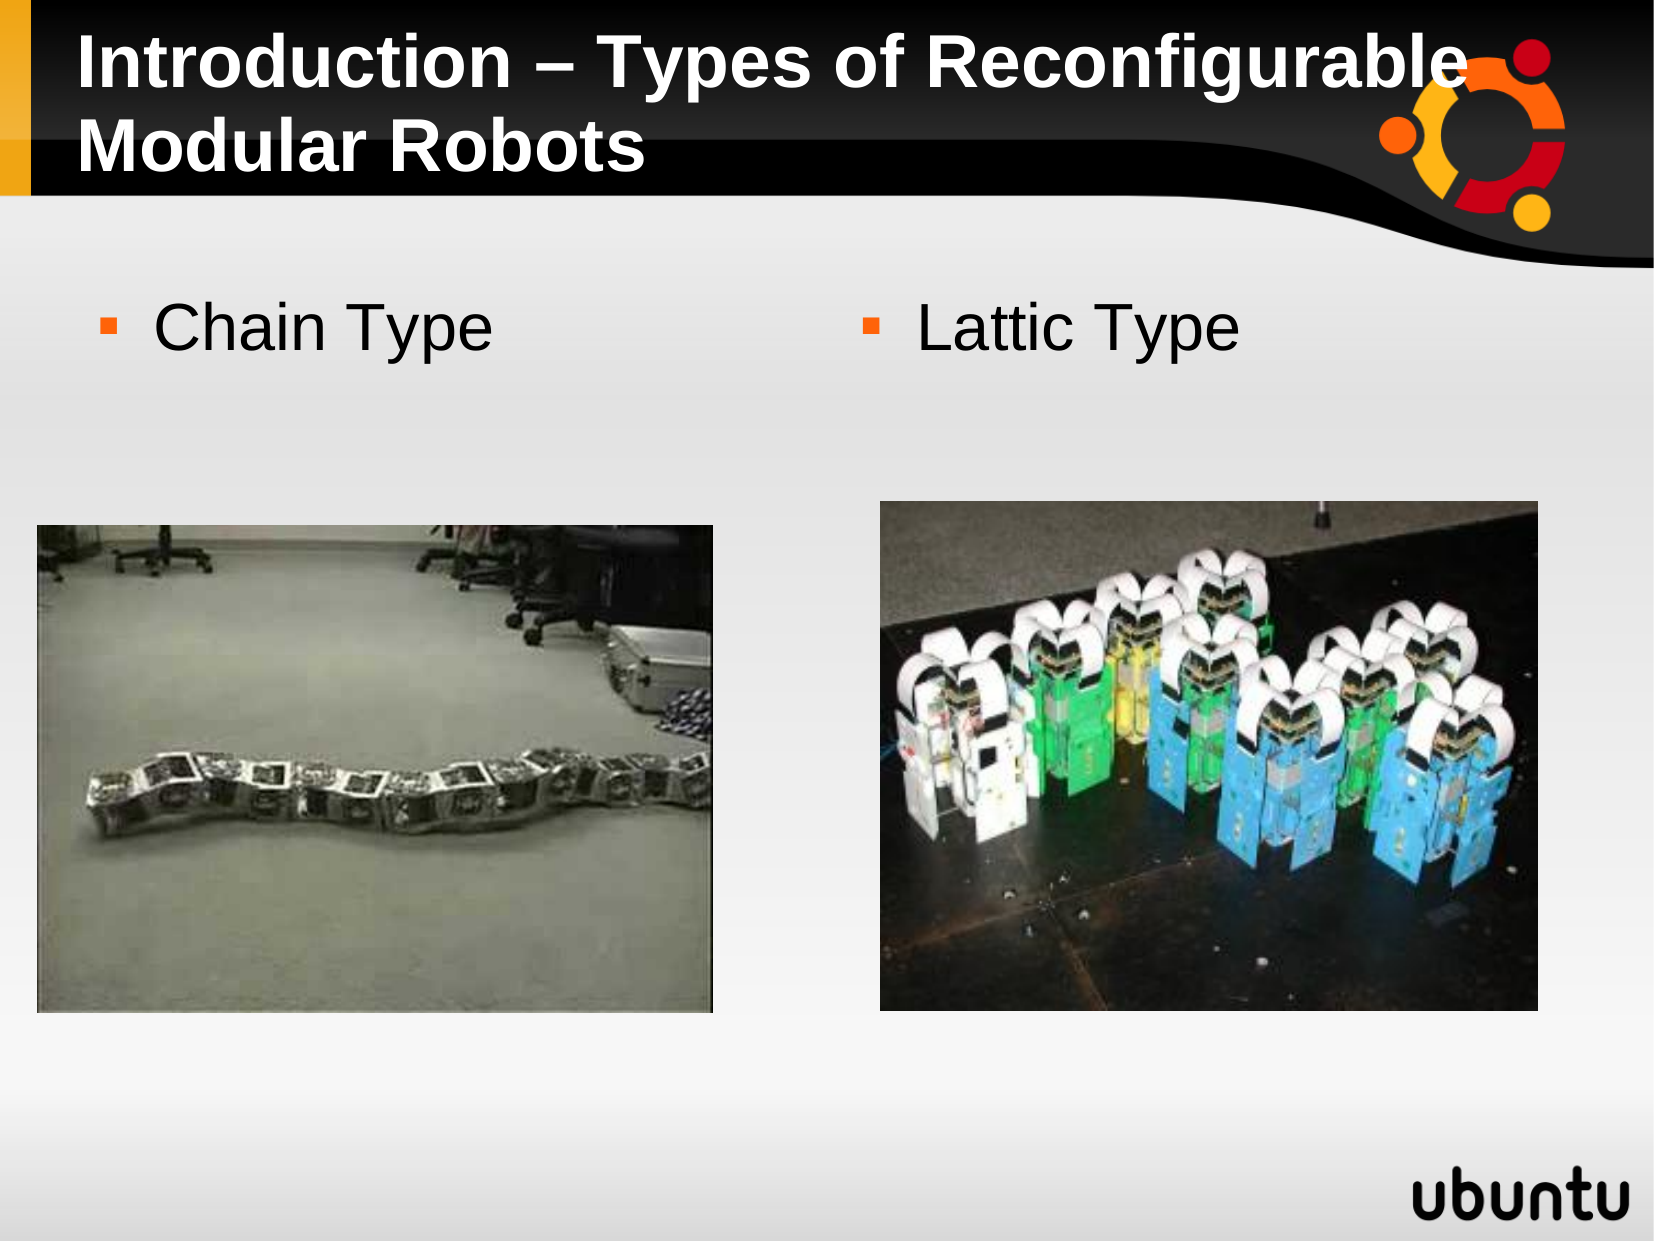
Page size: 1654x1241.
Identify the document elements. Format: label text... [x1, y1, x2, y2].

title Introduction – Types of Reconfigurable Modular Robots [76, 0, 1565, 208]
list Chain Type [82, 290, 809, 1109]
picture [0, 0, 1654, 1241]
list Lattic Type [845, 290, 1572, 1109]
